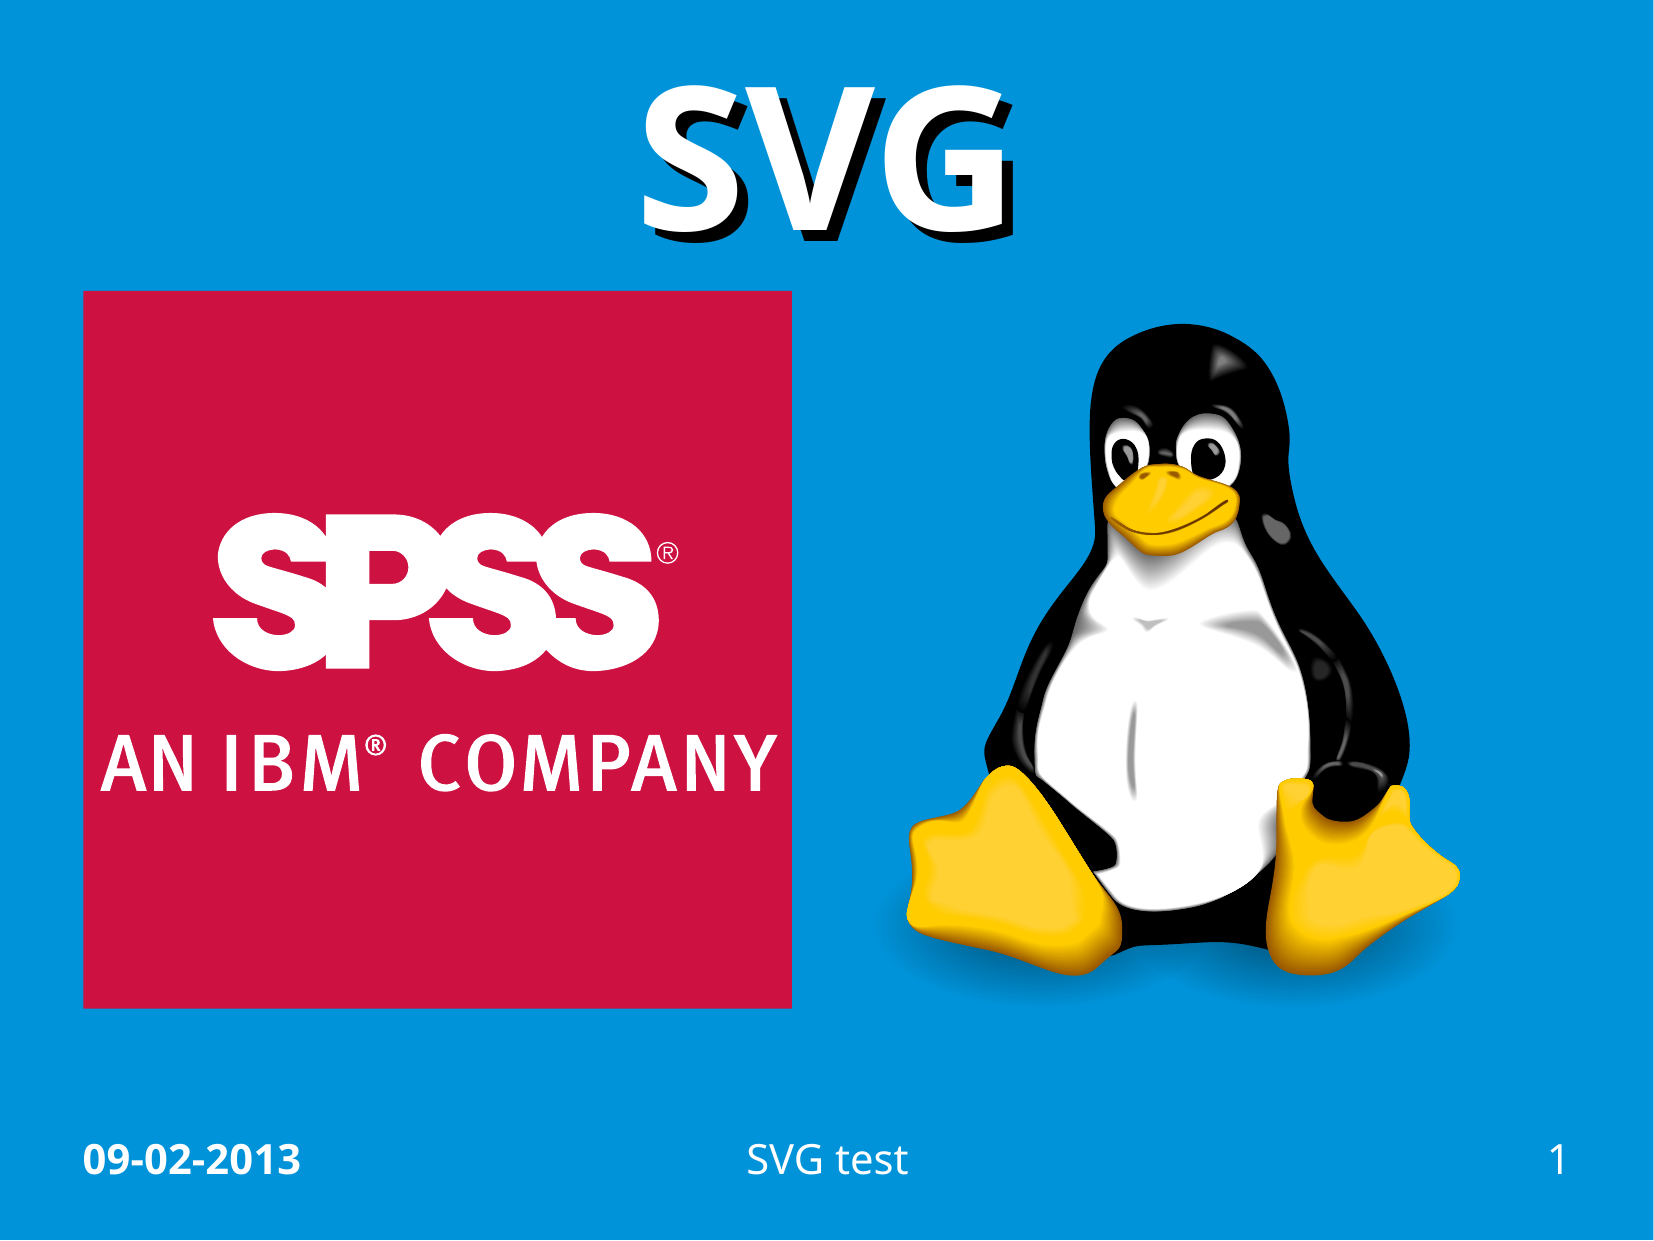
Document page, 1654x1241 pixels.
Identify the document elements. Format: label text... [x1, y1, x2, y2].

title SVG [82, 42, 1571, 264]
picture [907, 325, 1459, 975]
picture [84, 291, 791, 1008]
